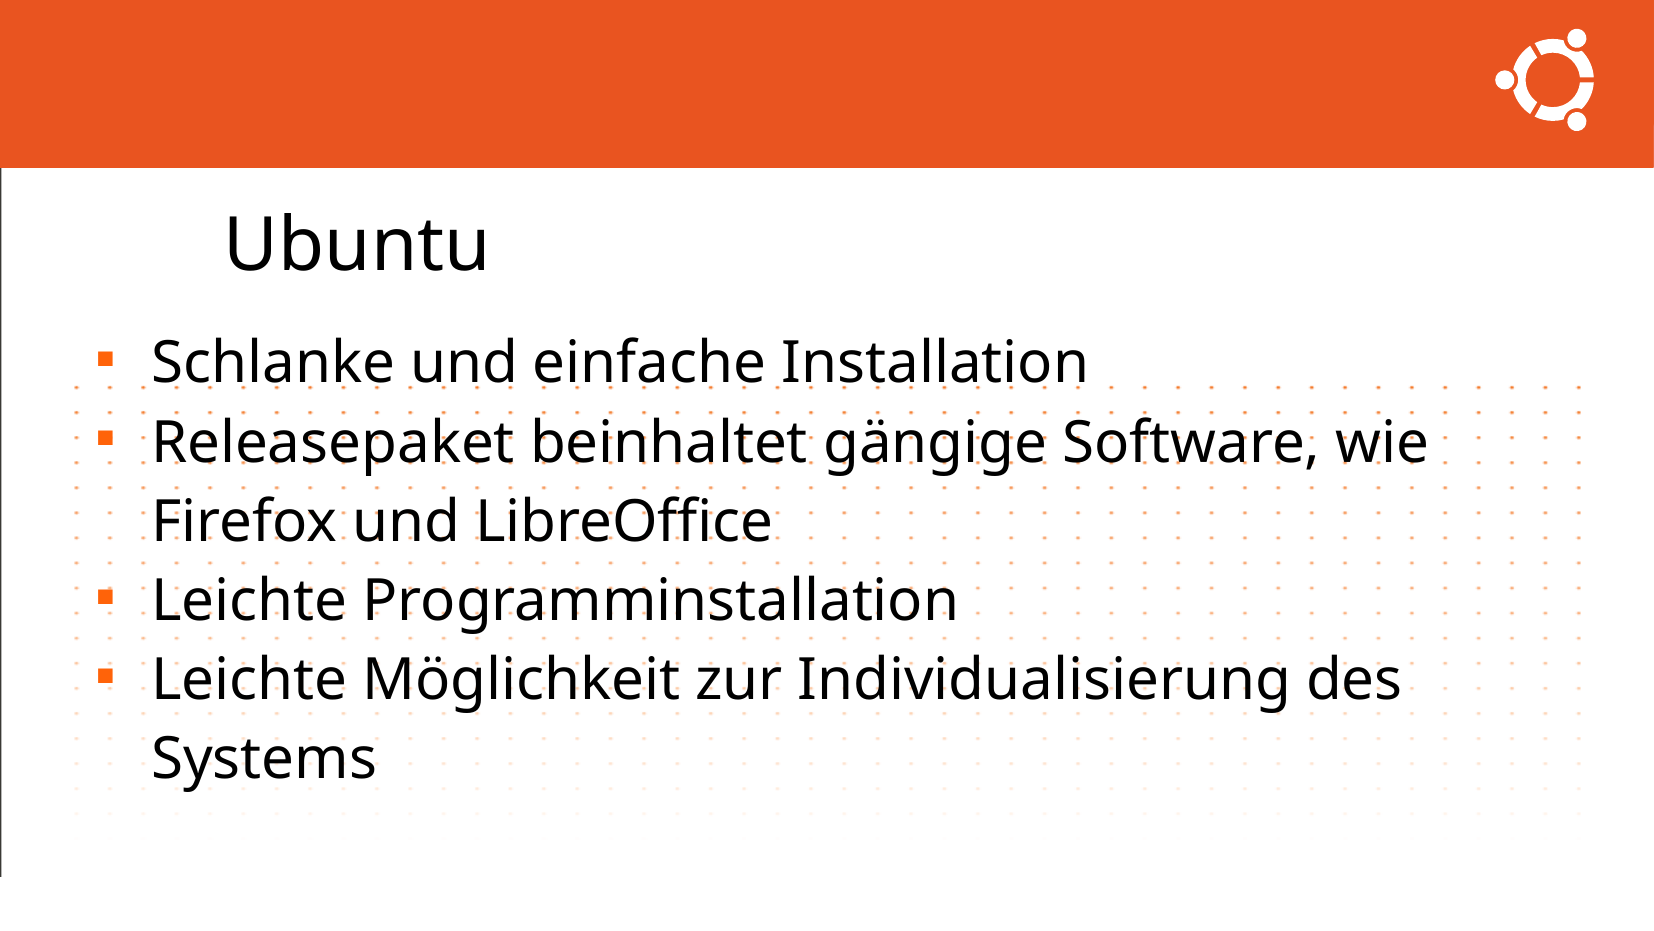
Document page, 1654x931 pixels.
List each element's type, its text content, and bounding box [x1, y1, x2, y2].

picture [0, 0, 1654, 877]
text_box Schlanke und einfache Installation Releasepaket beinhaltet gängige Software, wie Firefox und LibreOffice Leichte Programminstallation Leichte Möglichkeit zur Individualisierung des Systems [80, 230, 1569, 931]
text_box Ubuntu [209, 182, 1479, 383]
